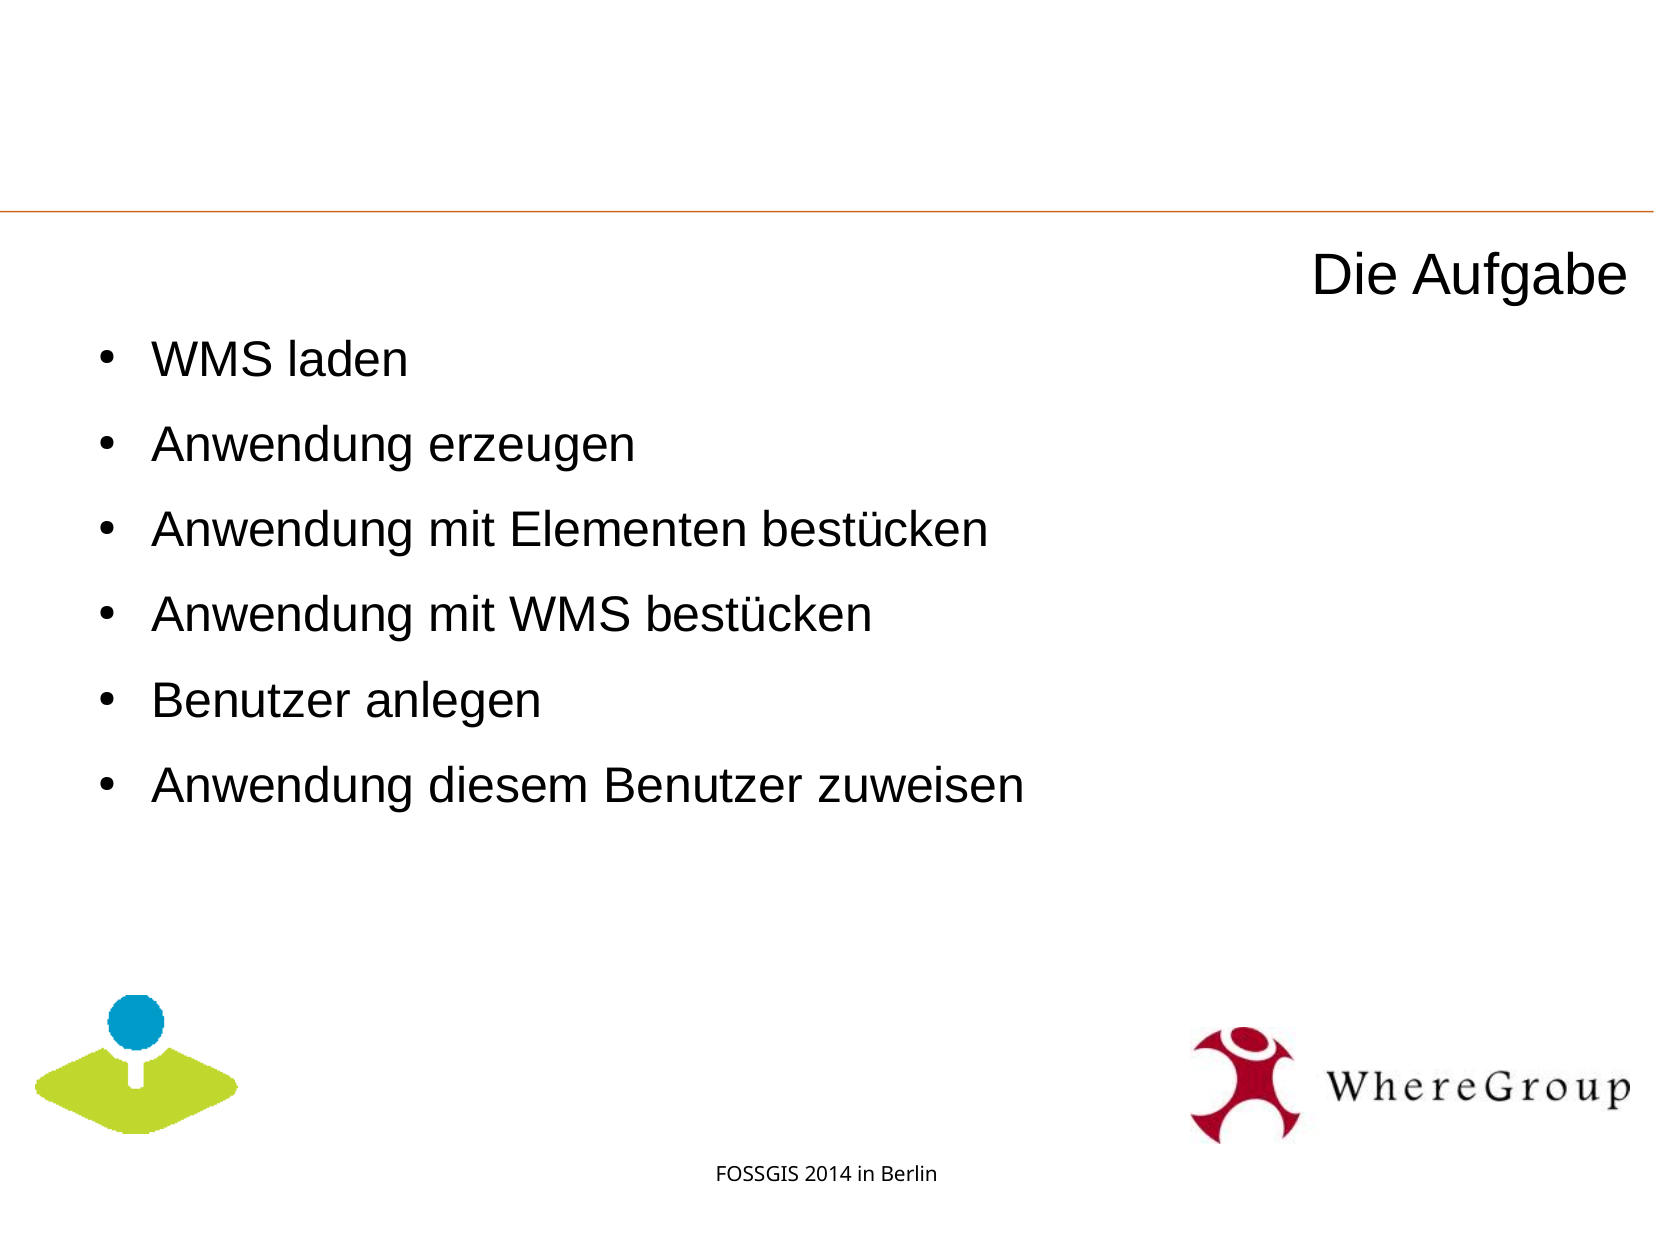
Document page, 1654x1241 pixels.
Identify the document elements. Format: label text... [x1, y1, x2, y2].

list WMS laden Anwendung erzeugen Anwendung mit Elementen bestücken Anwendung mit WMS bestücken Benutzer anlegen Anwendung diesem Benutzer zuweisen [80, 330, 1536, 1051]
picture [1190, 1027, 1630, 1144]
picture [35, 995, 240, 1134]
title Die Aufgabe [141, 218, 1630, 331]
